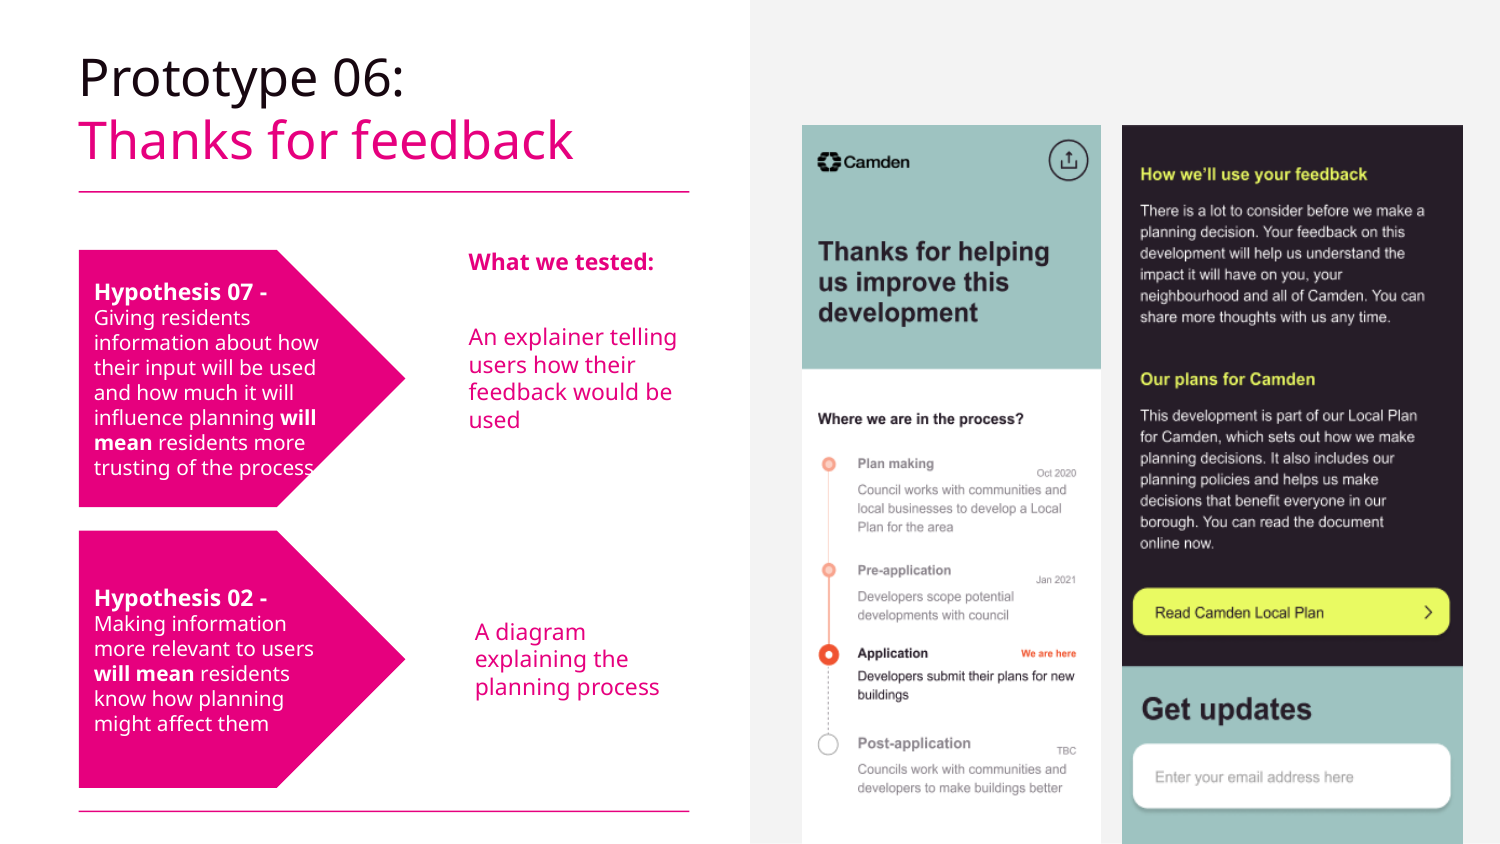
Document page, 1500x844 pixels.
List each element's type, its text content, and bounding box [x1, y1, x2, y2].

text_box [750, 0, 1500, 844]
text_box An explainer telling users how their feedback would be used [453, 307, 701, 448]
text_box A diagram explaining the planning process [459, 602, 707, 715]
text_box Prototype 06: Thanks for feedback [78, 44, 739, 216]
text_box Hypothesis 07 - Giving residents information about how their input will be used and how much it will influence planning will mean residents more trusting of the process [78, 249, 406, 508]
text_box Hypothesis 02 - Making information more relevant to users will mean residents know how planning might affect them [78, 530, 406, 788]
text_box What we tested: [453, 232, 701, 291]
picture [802, 125, 1101, 844]
picture [1122, 125, 1463, 844]
